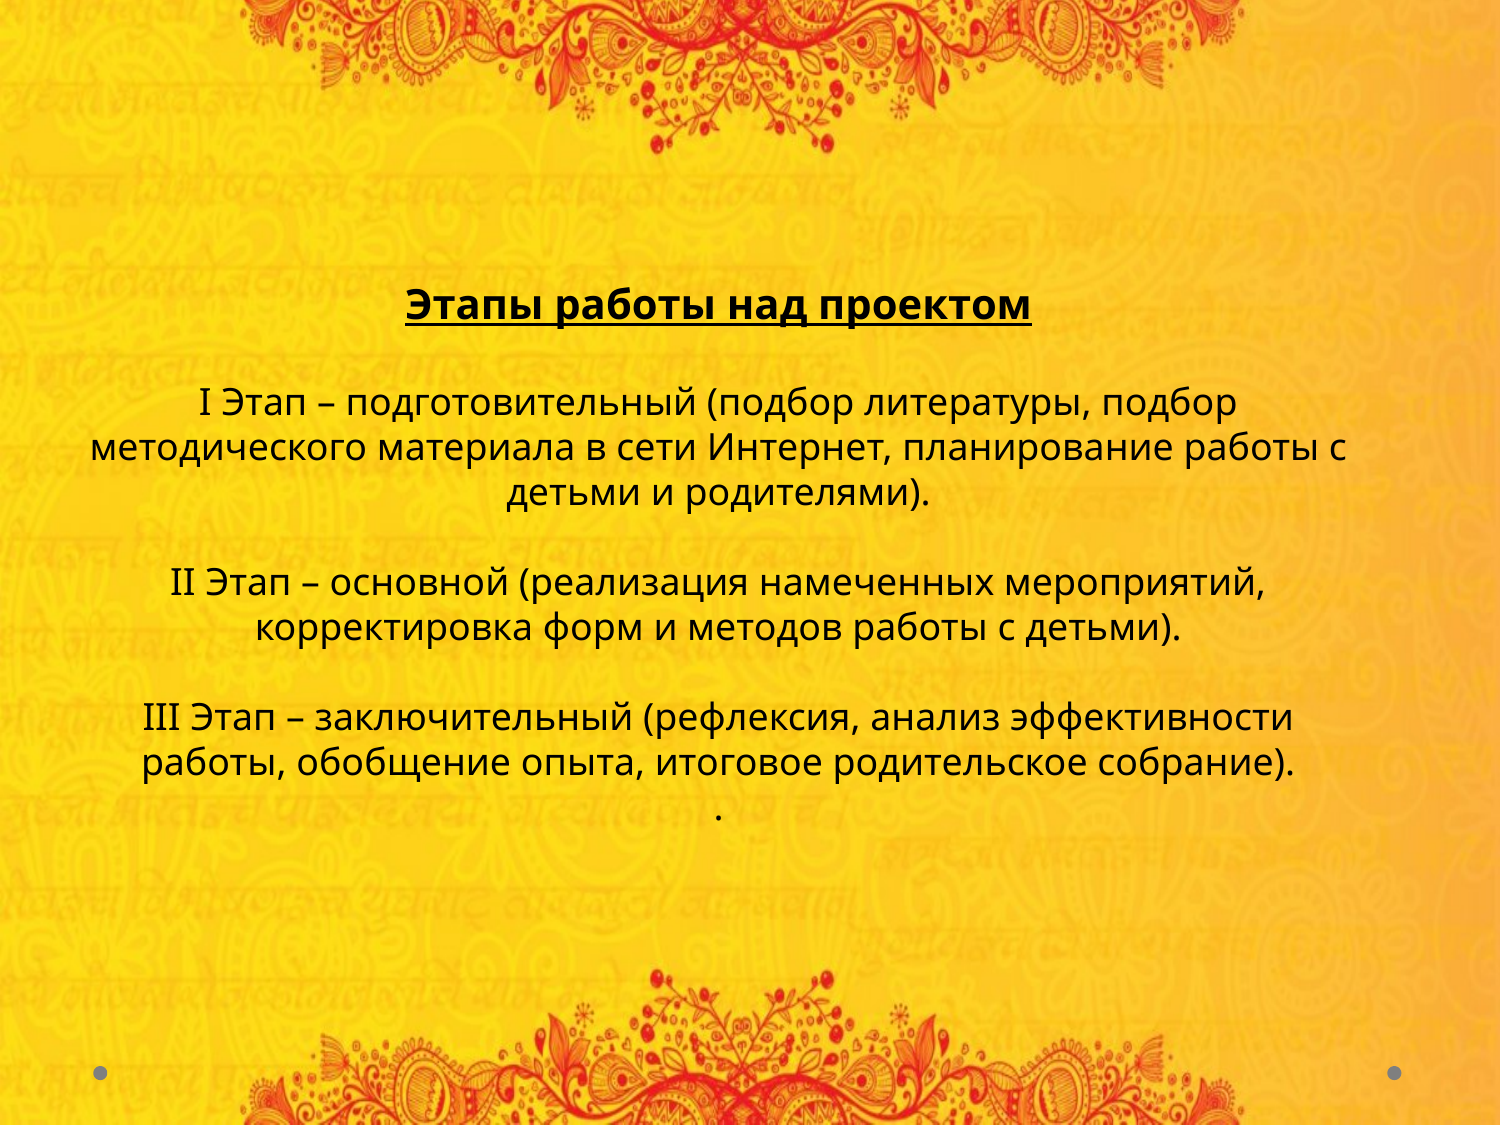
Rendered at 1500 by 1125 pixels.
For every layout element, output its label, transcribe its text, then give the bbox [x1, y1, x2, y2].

text_box Этапы работы над проектом I Этап – подготовительный (подбор литературы, подбор методического материала в сети Интернет, планирование работы с детьми и родителями). II Этап – основной (реализация намеченных мероприятий, корректировка форм и методов работы с детьми). III Этап – заключительный (рефлексия, анализ эффективности работы, обобщение опыта, итоговое родительское собрание). . [62, 225, 1375, 836]
